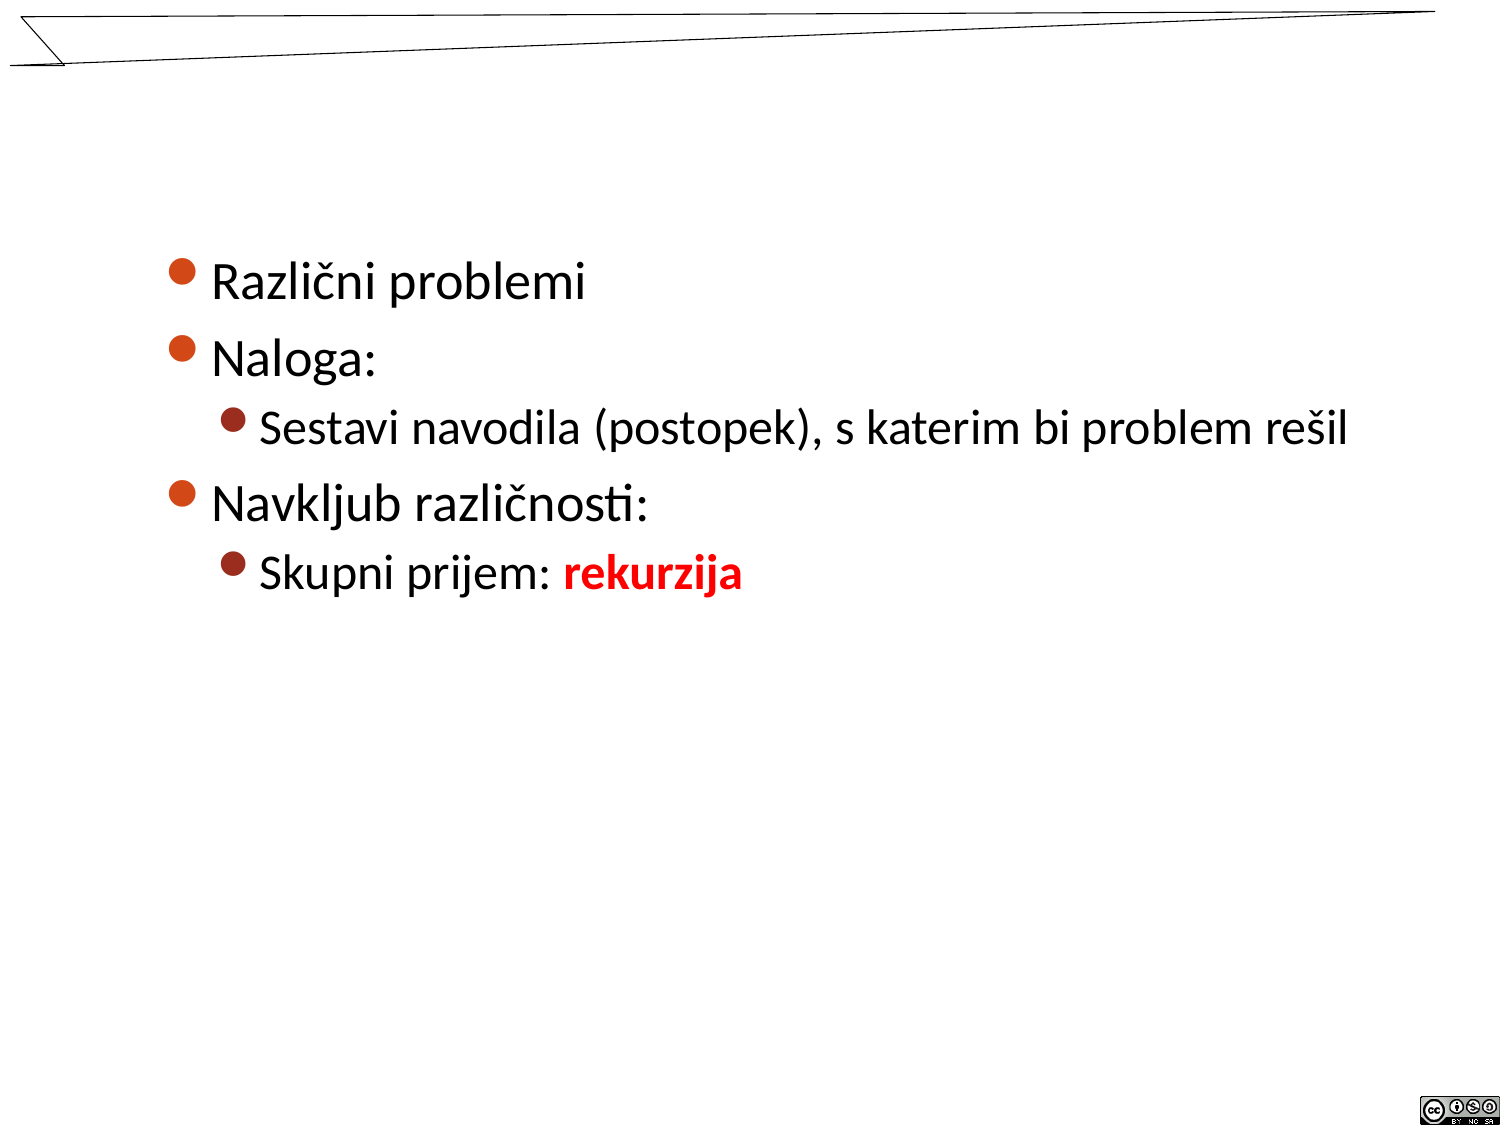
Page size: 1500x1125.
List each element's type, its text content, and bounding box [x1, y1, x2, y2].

picture [1420, 1096, 1500, 1125]
list Različni problemi Naloga: Sestavi navodila (postopek), s katerim bi problem rešil Navkljub različnosti: Skupni prijem: rekurzija [150, 237, 1425, 988]
